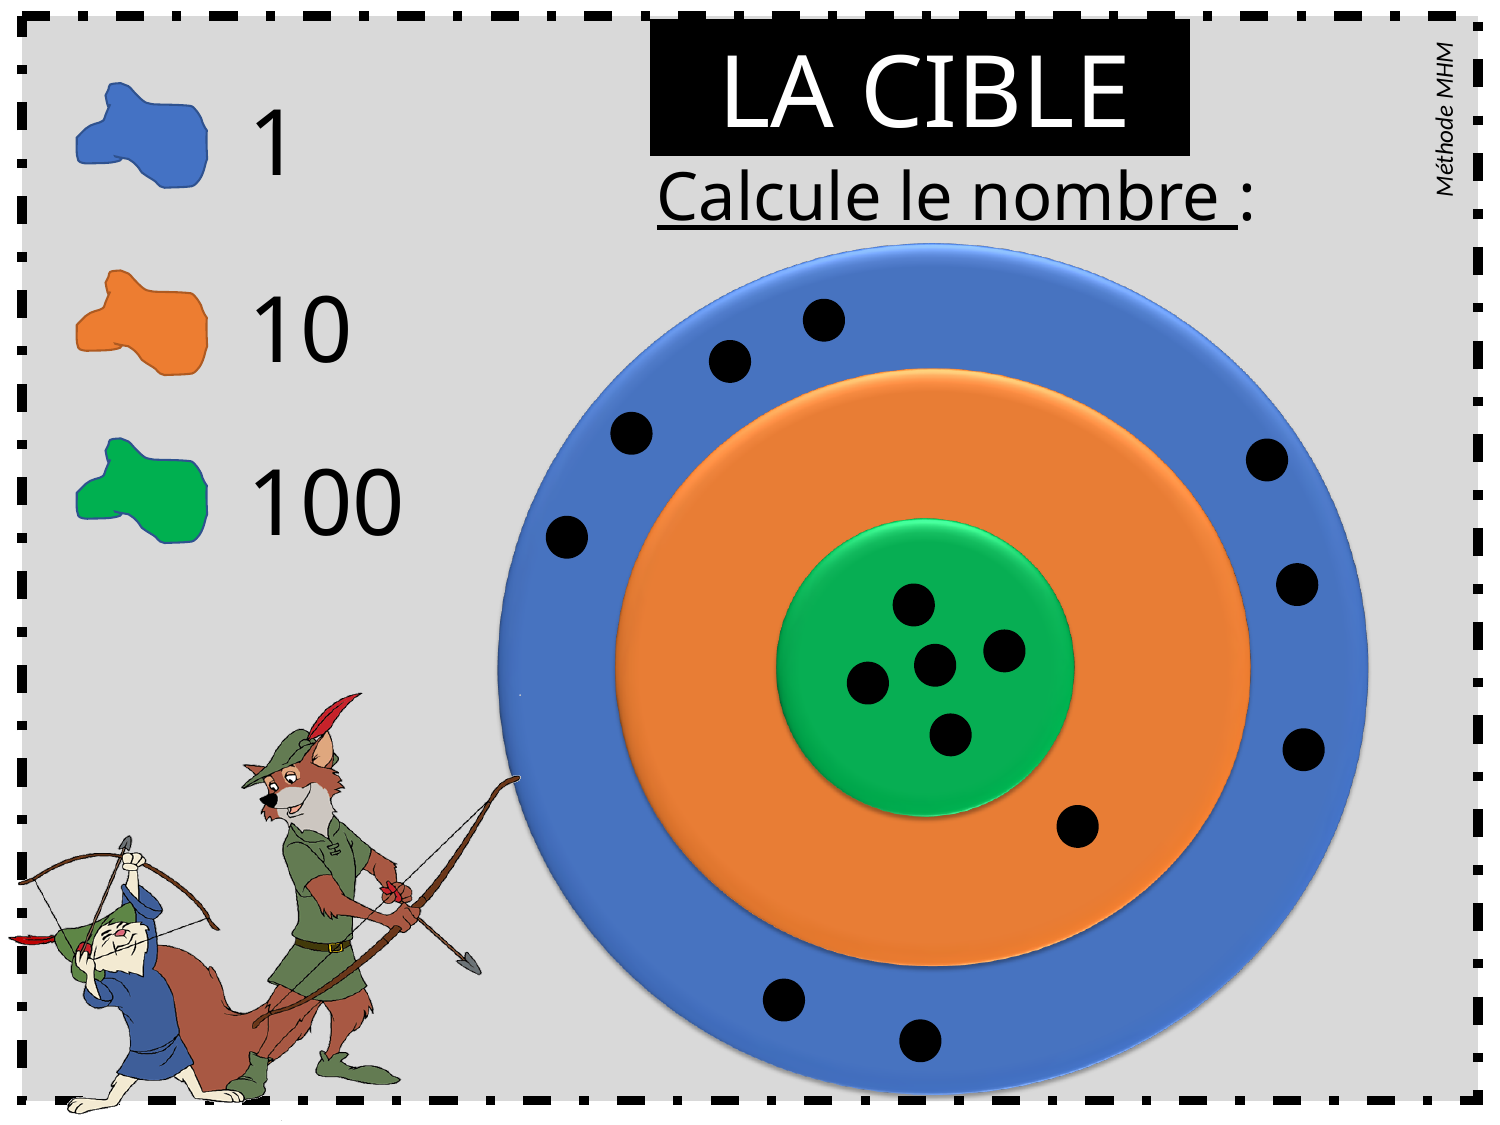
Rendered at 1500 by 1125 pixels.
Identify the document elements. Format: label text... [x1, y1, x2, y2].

text_box [709, 341, 751, 382]
text_box 100 [233, 436, 421, 561]
picture [0, 239, 1375, 1121]
text_box [1277, 564, 1318, 605]
text_box [984, 630, 1025, 672]
text_box LA CIBLE [651, 20, 1189, 155]
text_box [915, 644, 956, 686]
text_box [546, 516, 587, 558]
text_box [1283, 729, 1324, 771]
text_box Calcule le nombre : [642, 146, 1271, 241]
text_box [847, 662, 888, 704]
text_box 1 [233, 76, 316, 201]
text_box [1057, 806, 1098, 847]
text_box [900, 1020, 941, 1062]
text_box [611, 412, 652, 454]
text_box [930, 714, 971, 756]
text_box 10 [233, 263, 369, 388]
text_box [803, 299, 844, 341]
text_box [1247, 439, 1288, 481]
text_box [763, 979, 804, 1021]
text_box Méthode MHM [1420, 27, 1465, 212]
text_box [22, 16, 1478, 1101]
text_box [893, 584, 934, 626]
